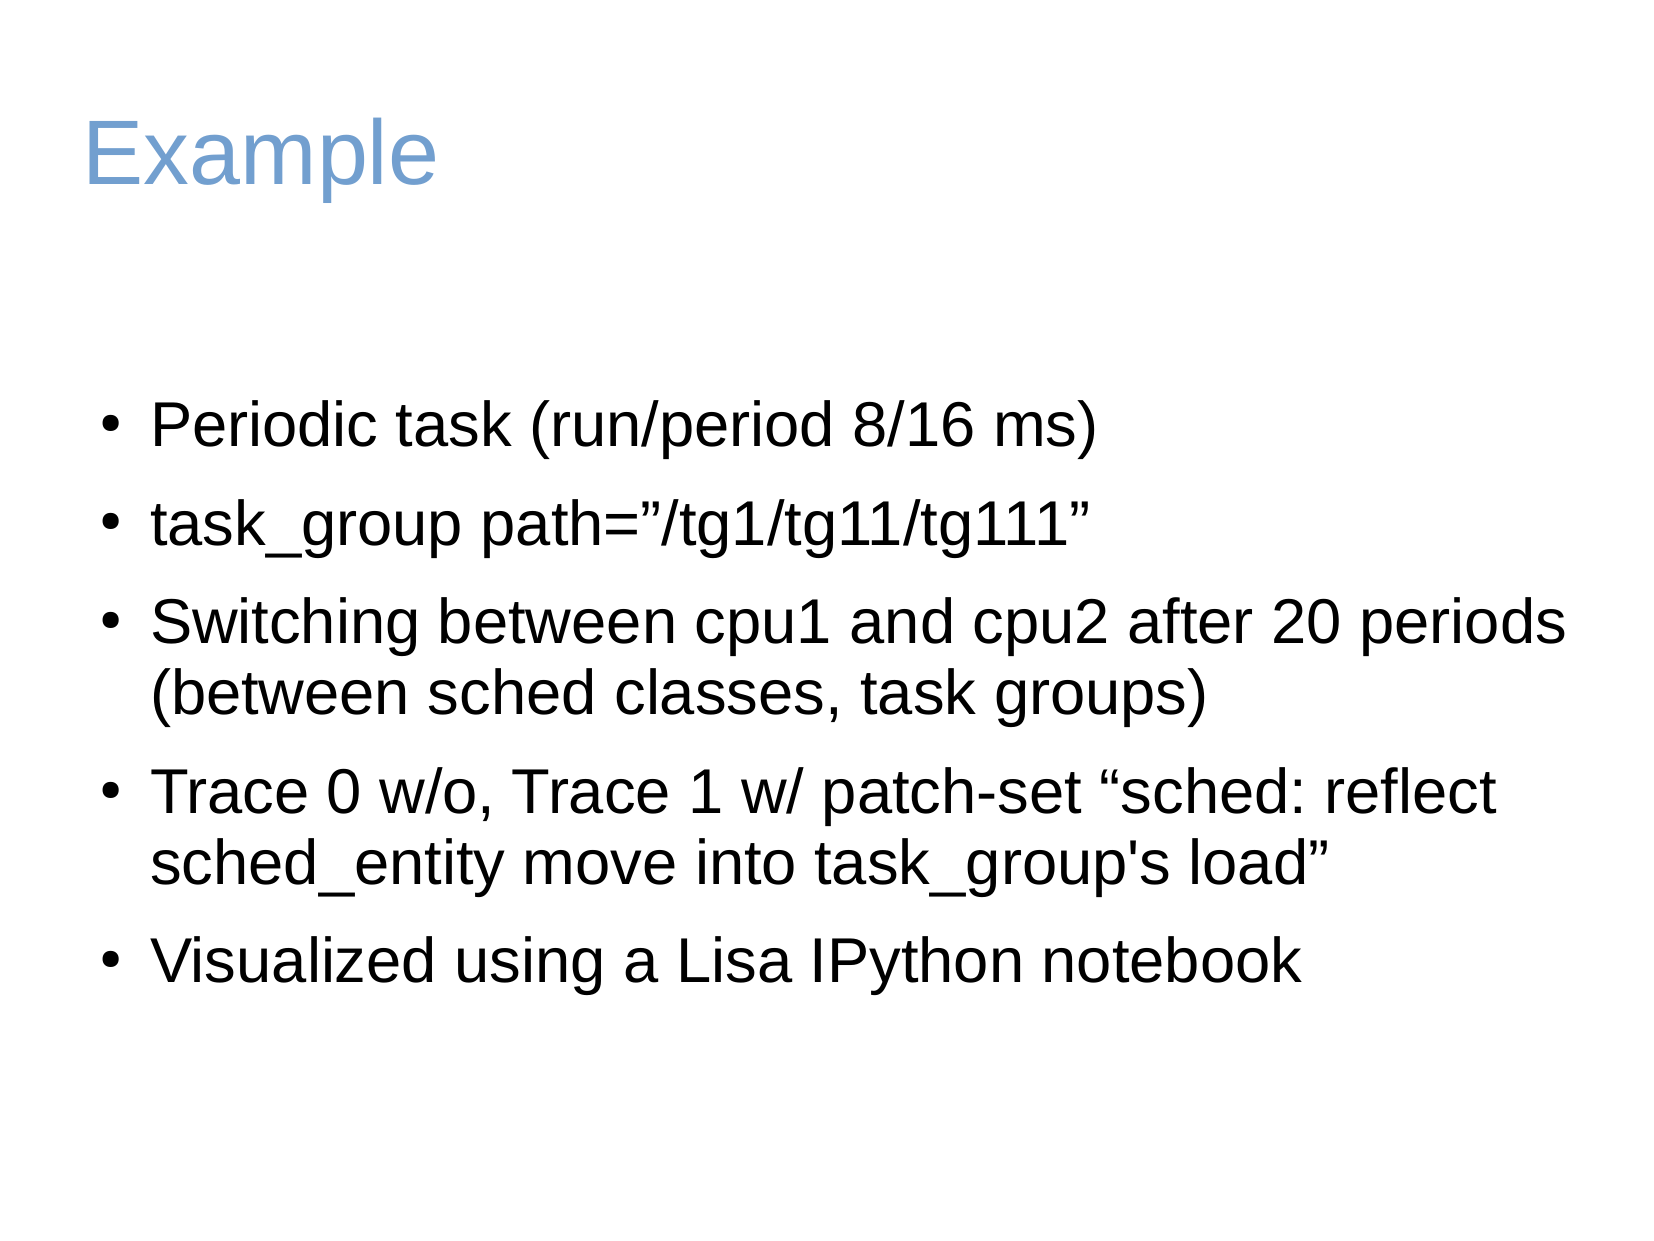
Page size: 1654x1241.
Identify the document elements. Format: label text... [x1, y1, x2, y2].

list Periodic task (run/period 8/16 ms) task_group path=”/tg1/tg11/tg111” Switching between cpu1 and cpu2 after 20 periods (between sched classes, task groups) Trace 0 w/o, Trace 1 w/ patch-set “sched: reflect sched_entity move into task_group's load” Visualized using a Lisa IPython notebook [82, 290, 1571, 1010]
title Example [82, 49, 1571, 257]
